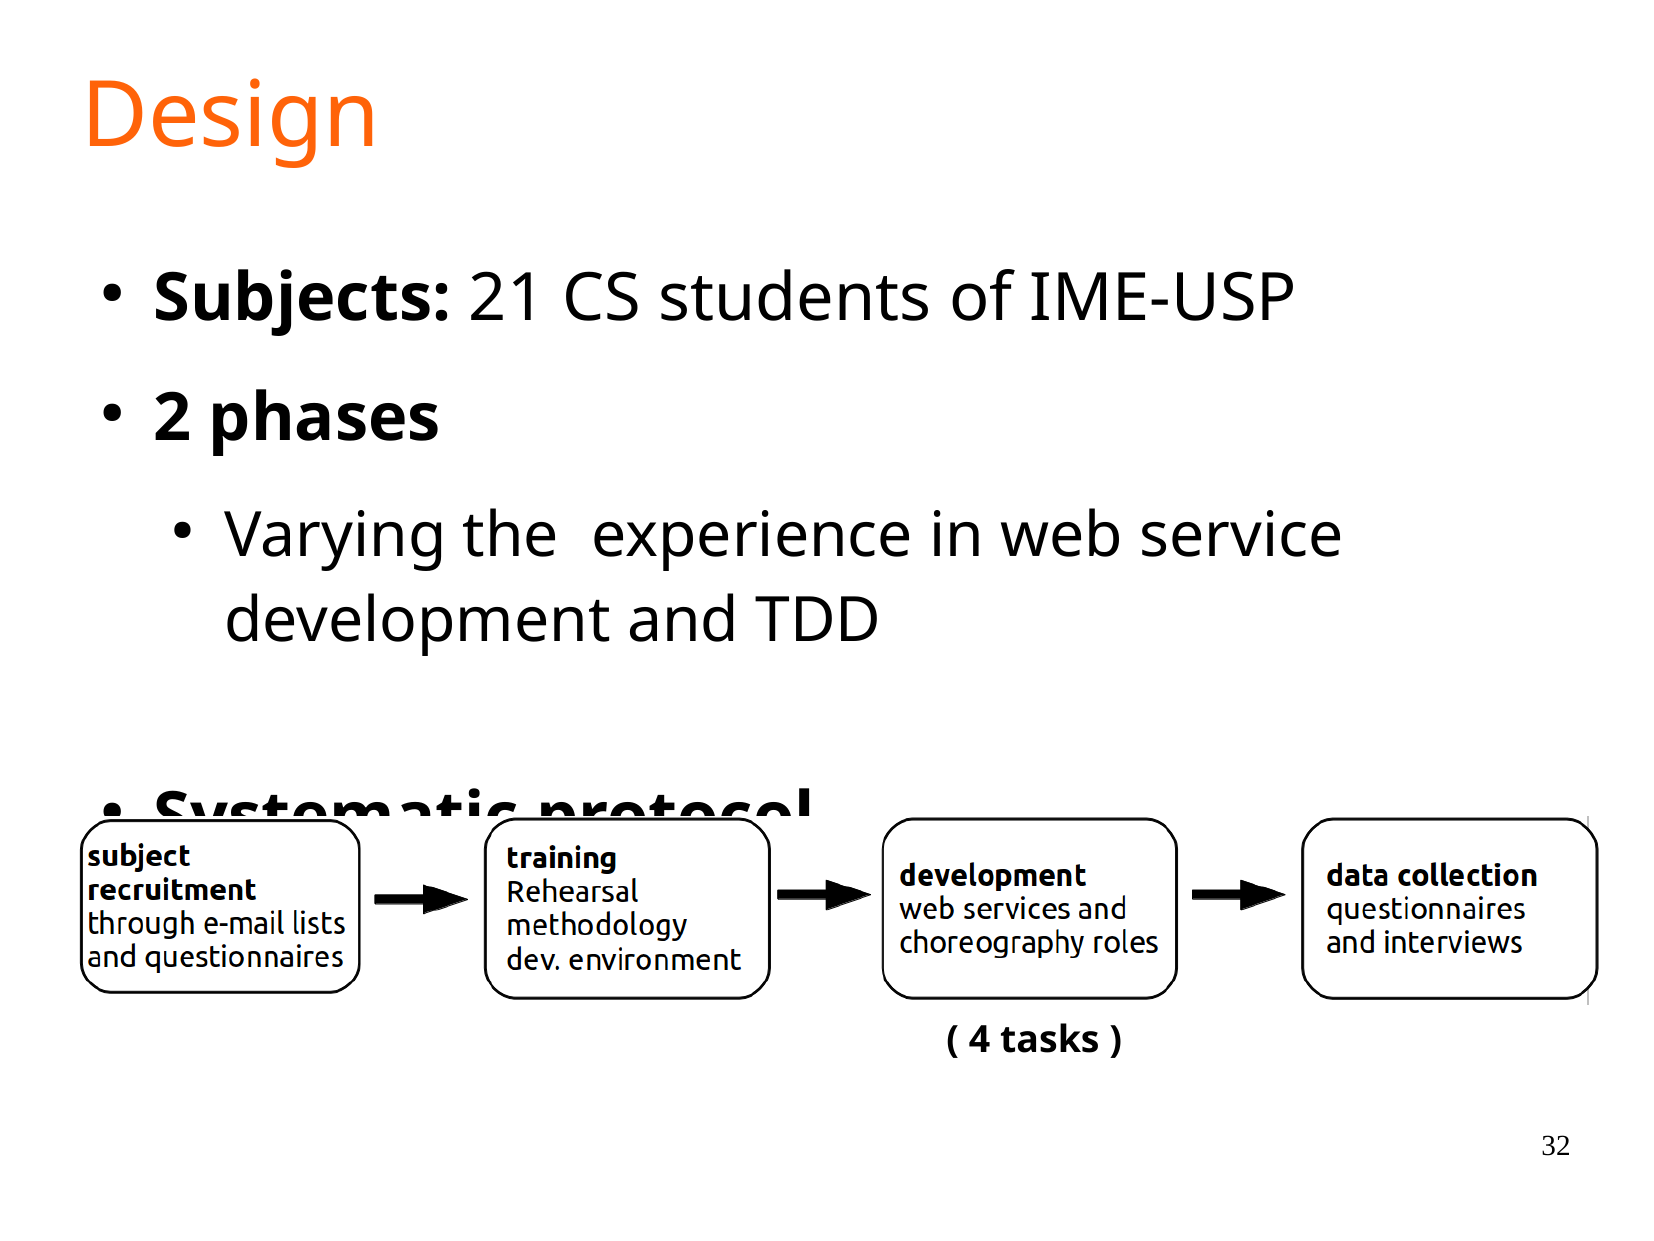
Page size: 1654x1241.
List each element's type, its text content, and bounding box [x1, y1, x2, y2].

title Design [81, 17, 1570, 204]
picture [77, 816, 1603, 1005]
list Subjects: 21 CS students of IME-USP 2 phases Varying the experience in web service development and TDD Systematic protocol [82, 248, 1654, 1171]
text_box ( 4 tasks ) [931, 1004, 1206, 1062]
